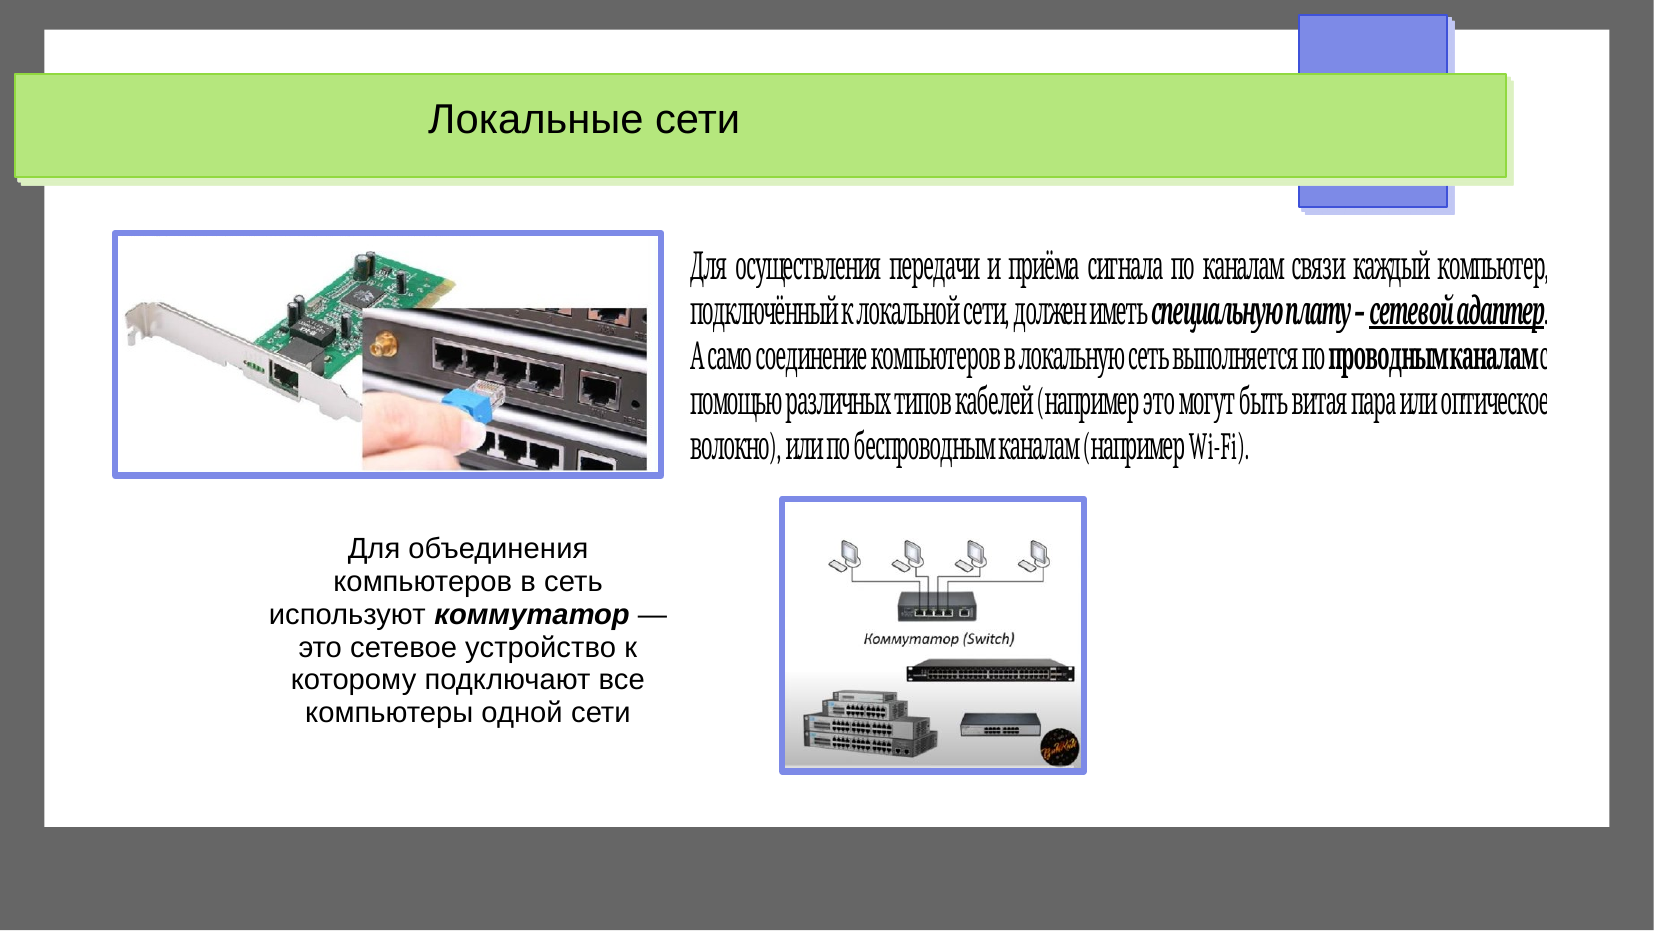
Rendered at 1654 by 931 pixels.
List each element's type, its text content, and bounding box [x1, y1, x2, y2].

picture [785, 501, 1081, 769]
picture [689, 242, 1547, 520]
picture [118, 236, 659, 473]
text_box Локальные сети [413, 88, 756, 150]
text_box Для объединения компьютеров в сеть используют коммутатор — это сетевое устройство к которому подключают все компьютеры одной сети [246, 524, 690, 821]
